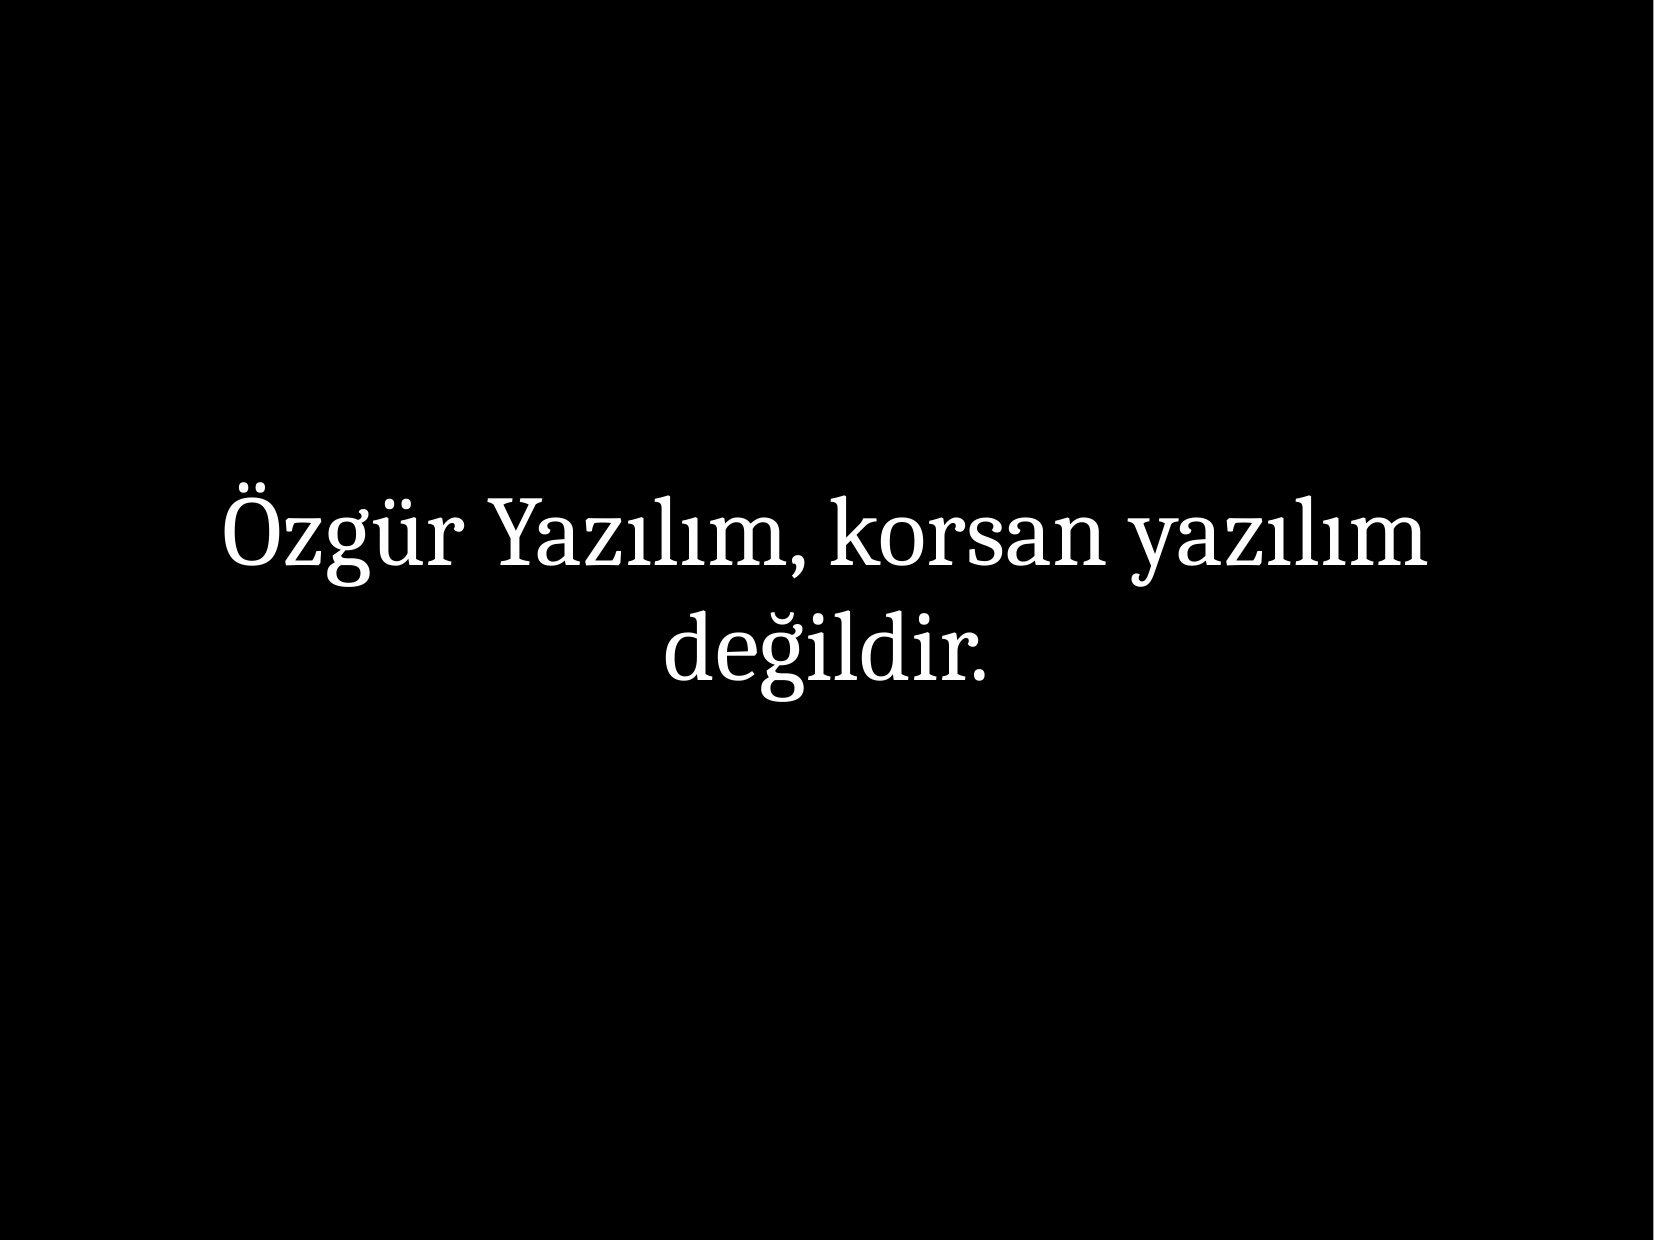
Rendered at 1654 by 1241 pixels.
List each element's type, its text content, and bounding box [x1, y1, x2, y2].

title Özgür Yazılım, korsan yazılım değildir. [82, 265, 1571, 916]
